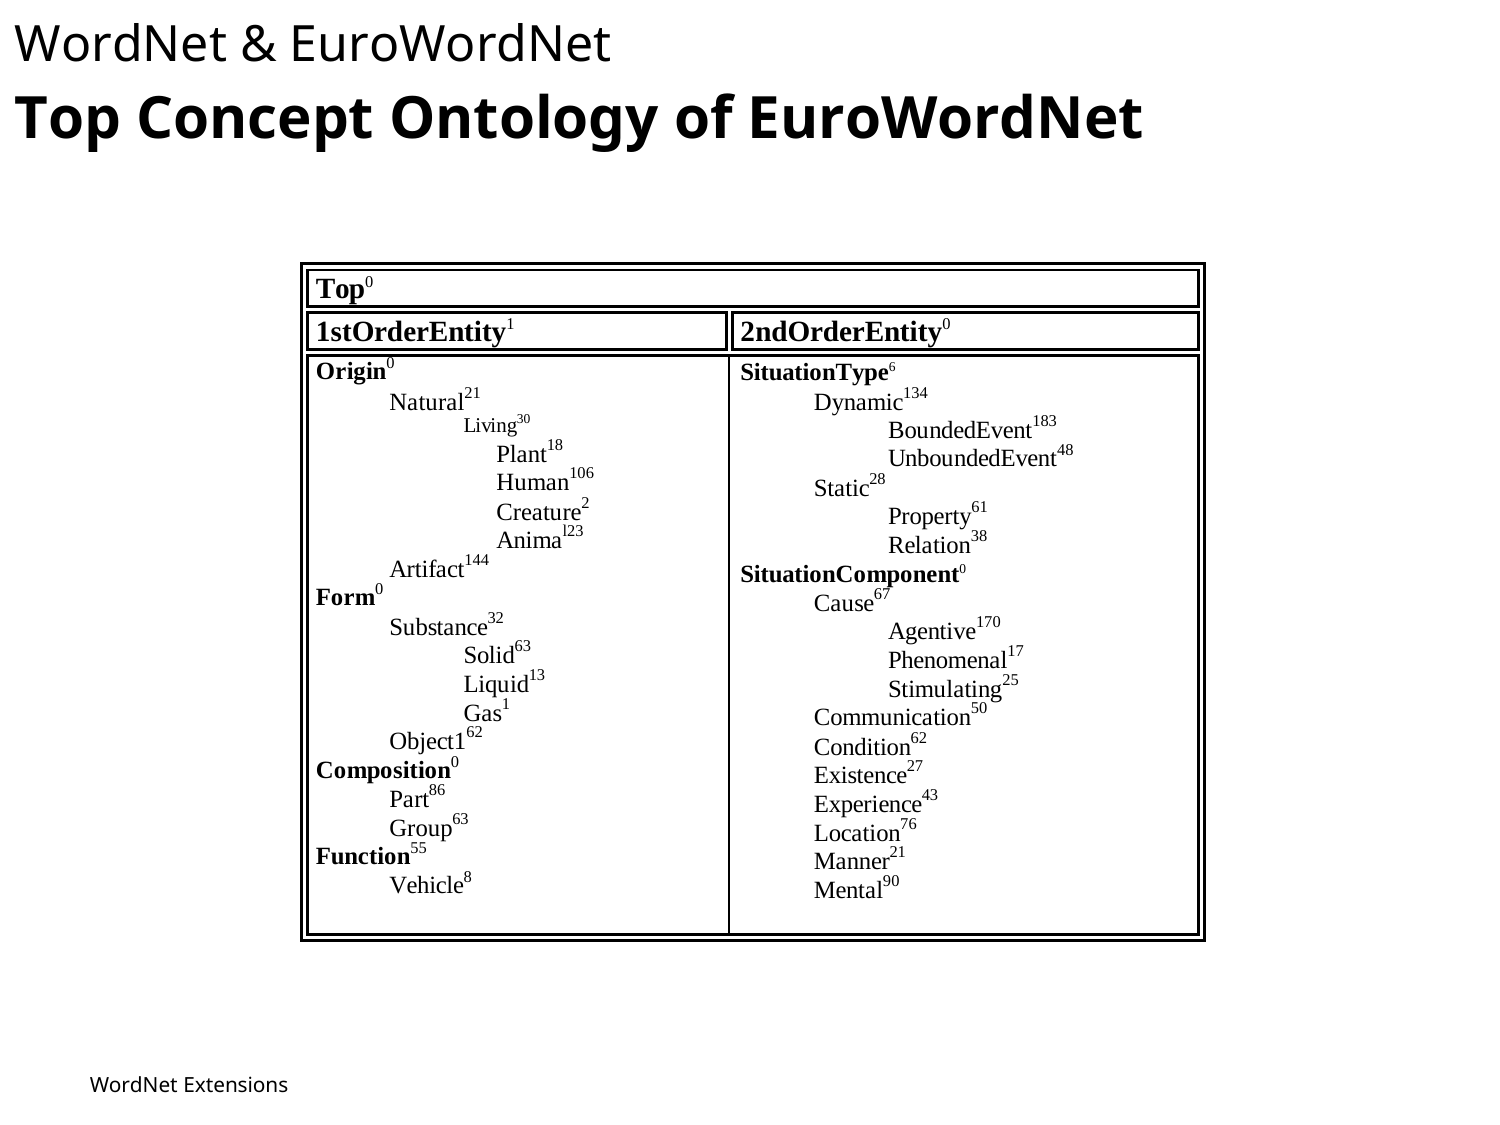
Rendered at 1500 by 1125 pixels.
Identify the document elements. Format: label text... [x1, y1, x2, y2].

text_box WordNet & EuroWordNet Top Concept Ontology of EuroWordNet [0, 0, 1276, 138]
picture [300, 262, 1232, 971]
